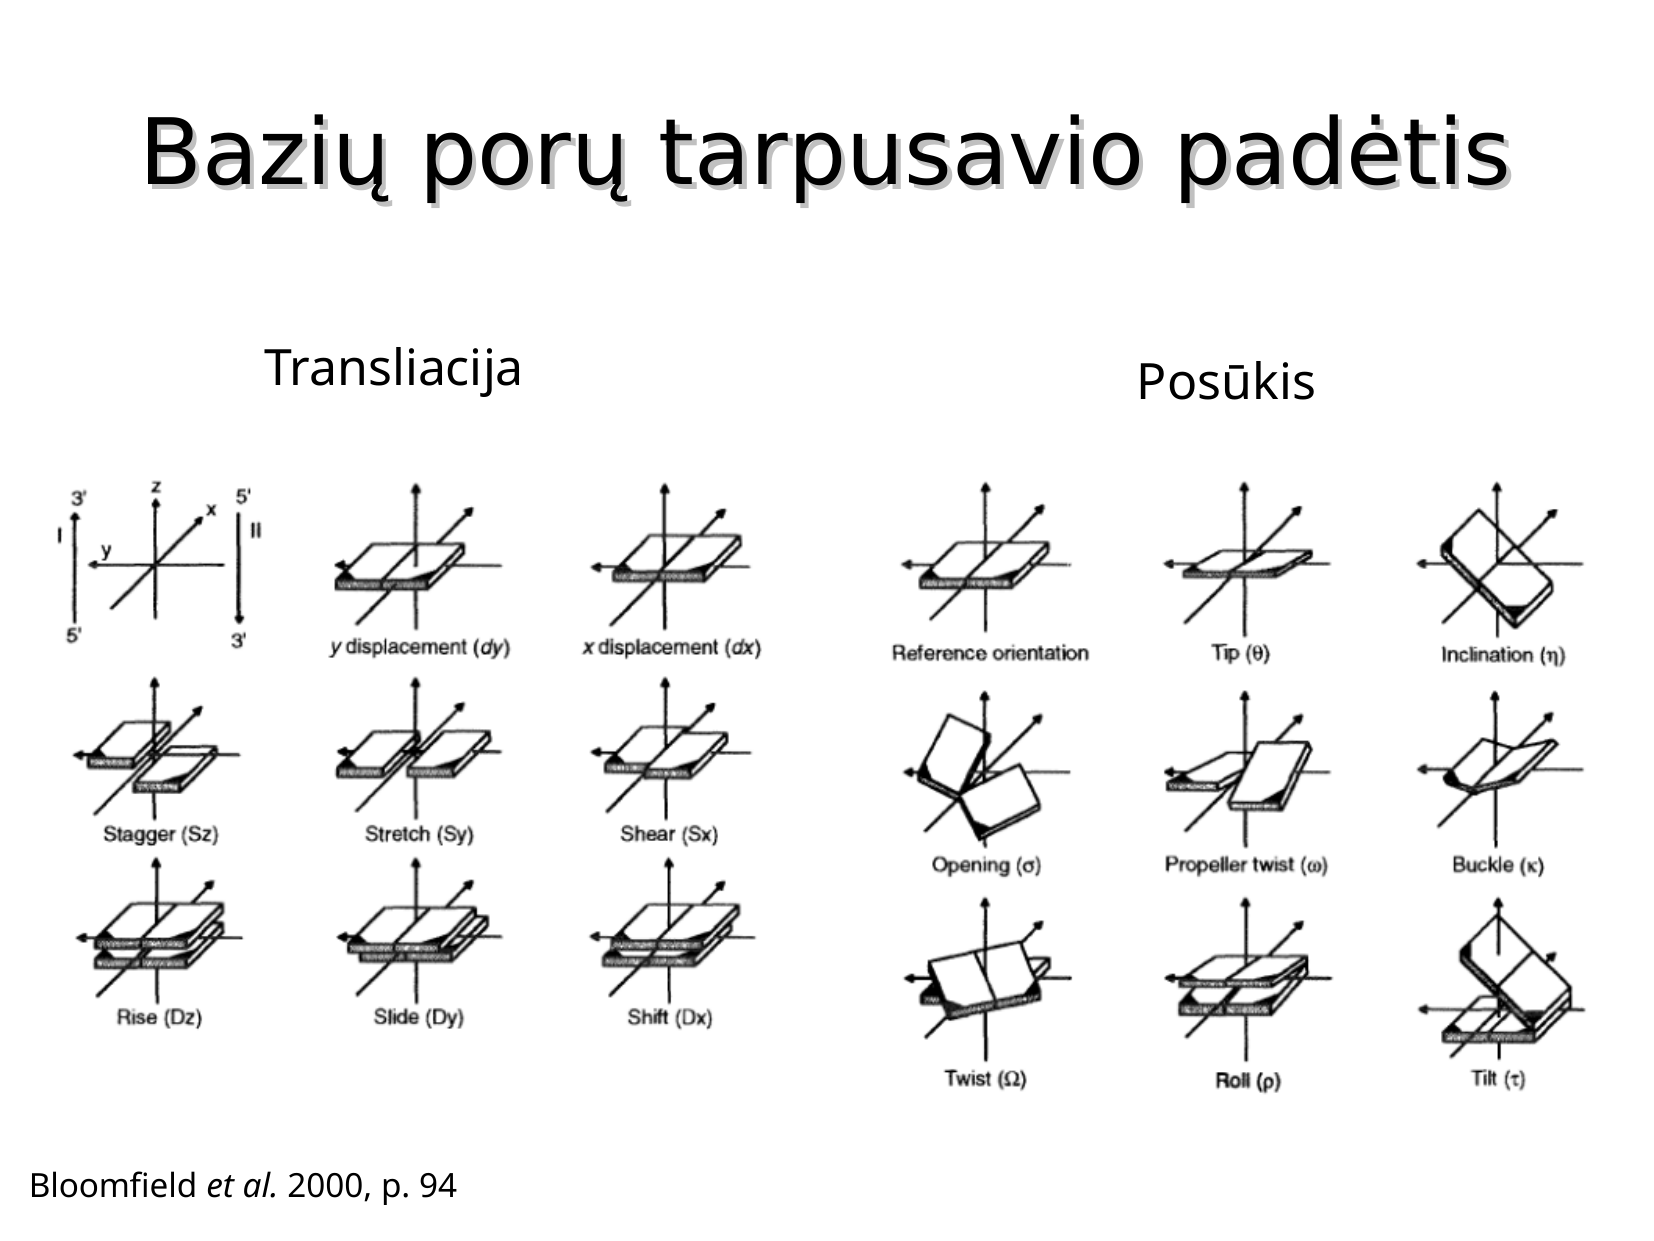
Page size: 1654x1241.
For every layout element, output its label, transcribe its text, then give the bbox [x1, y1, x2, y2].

text_box Bloomfield et al. 2000, p. 94 [14, 1154, 503, 1211]
picture [52, 470, 768, 1093]
title Bazių porų tarpusavio padėtis [82, 56, 1571, 250]
picture [878, 472, 1595, 1107]
text_box Posūkis [1122, 338, 1343, 414]
text_box Transliacija [249, 324, 562, 400]
